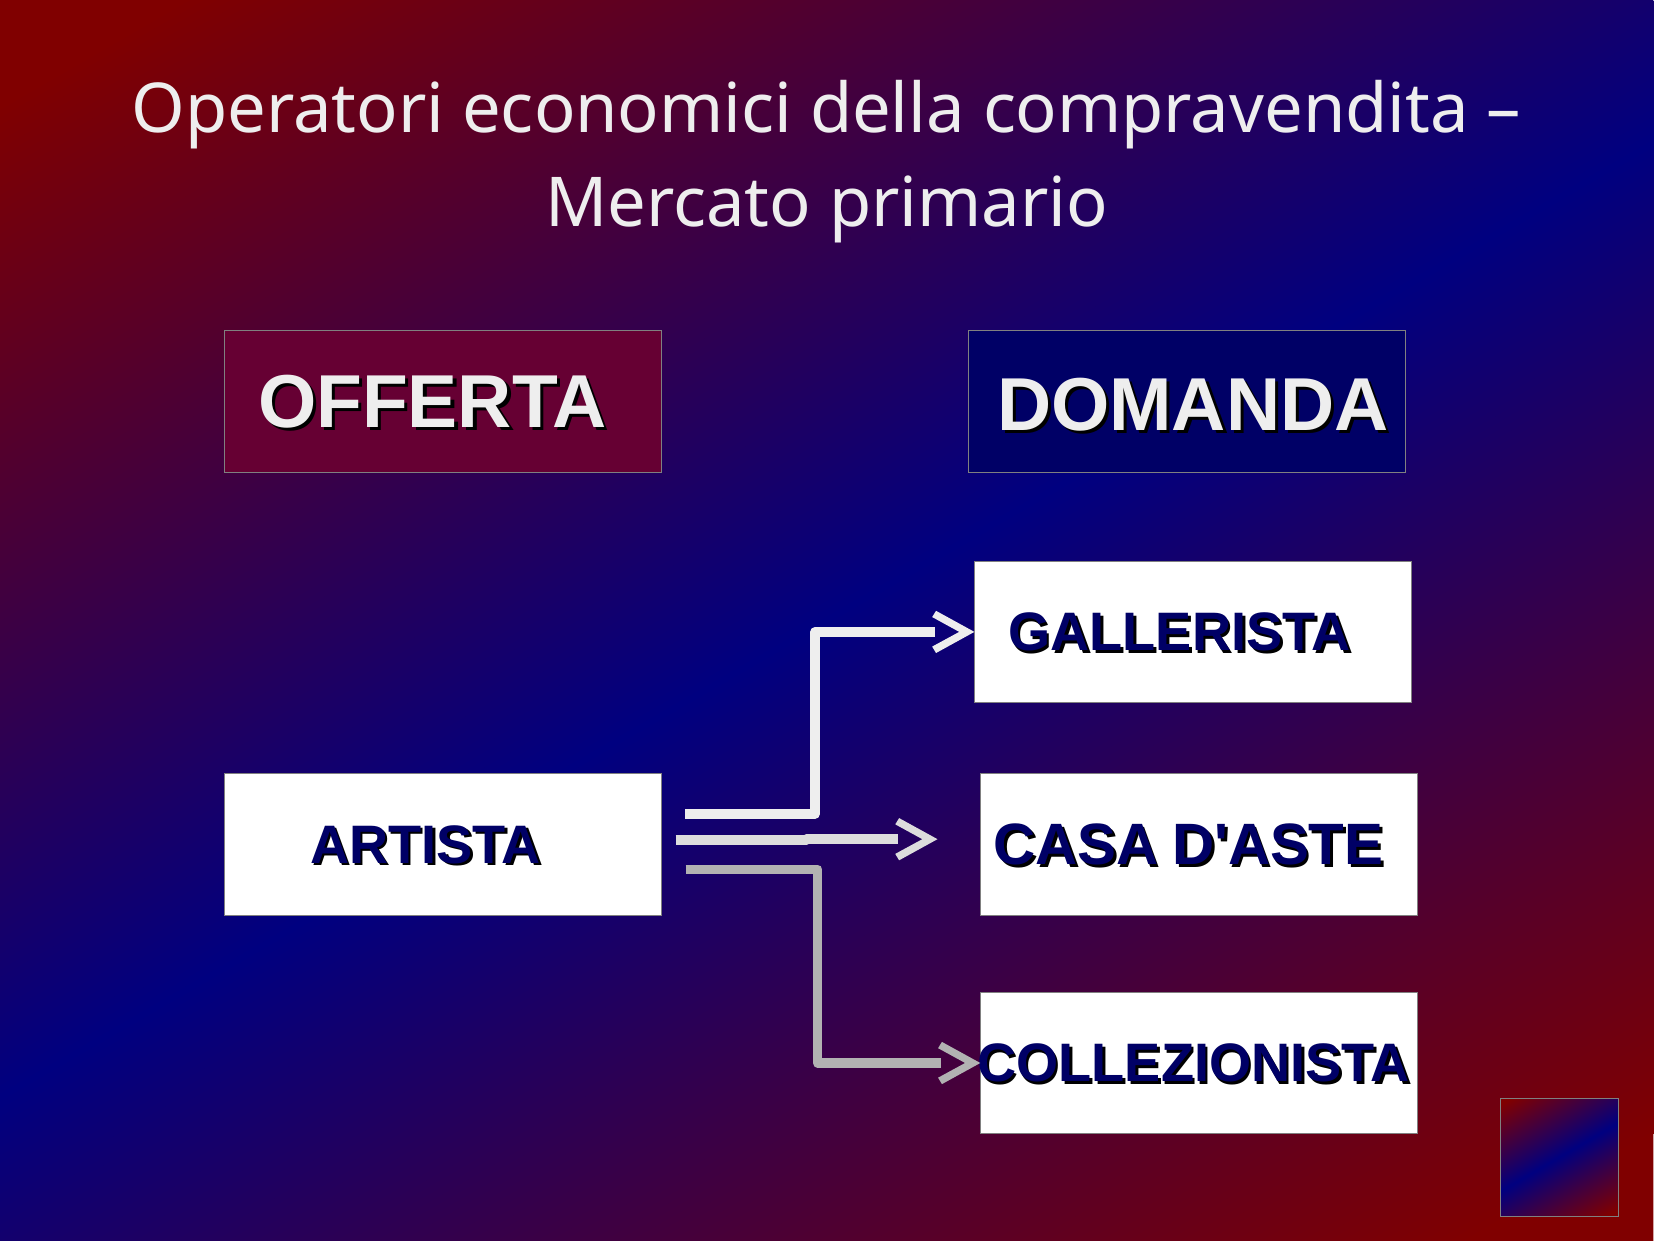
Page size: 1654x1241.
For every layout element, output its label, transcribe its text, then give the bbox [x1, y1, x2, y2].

text_box [1500, 1098, 1619, 1217]
text_box GALLERISTA [974, 561, 1412, 703]
title Operatori economici della compravendita – Mercato primario [82, 42, 1571, 264]
text_box OFFERTA [224, 330, 662, 473]
list [82, 290, 1571, 1109]
text_box COLLEZIONISTA [980, 992, 1418, 1134]
text_box ARTISTA [224, 773, 662, 916]
text_box [968, 330, 1406, 473]
text_box CASA D'ASTE [980, 773, 1418, 916]
text_box DOMANDA [980, 355, 1406, 520]
